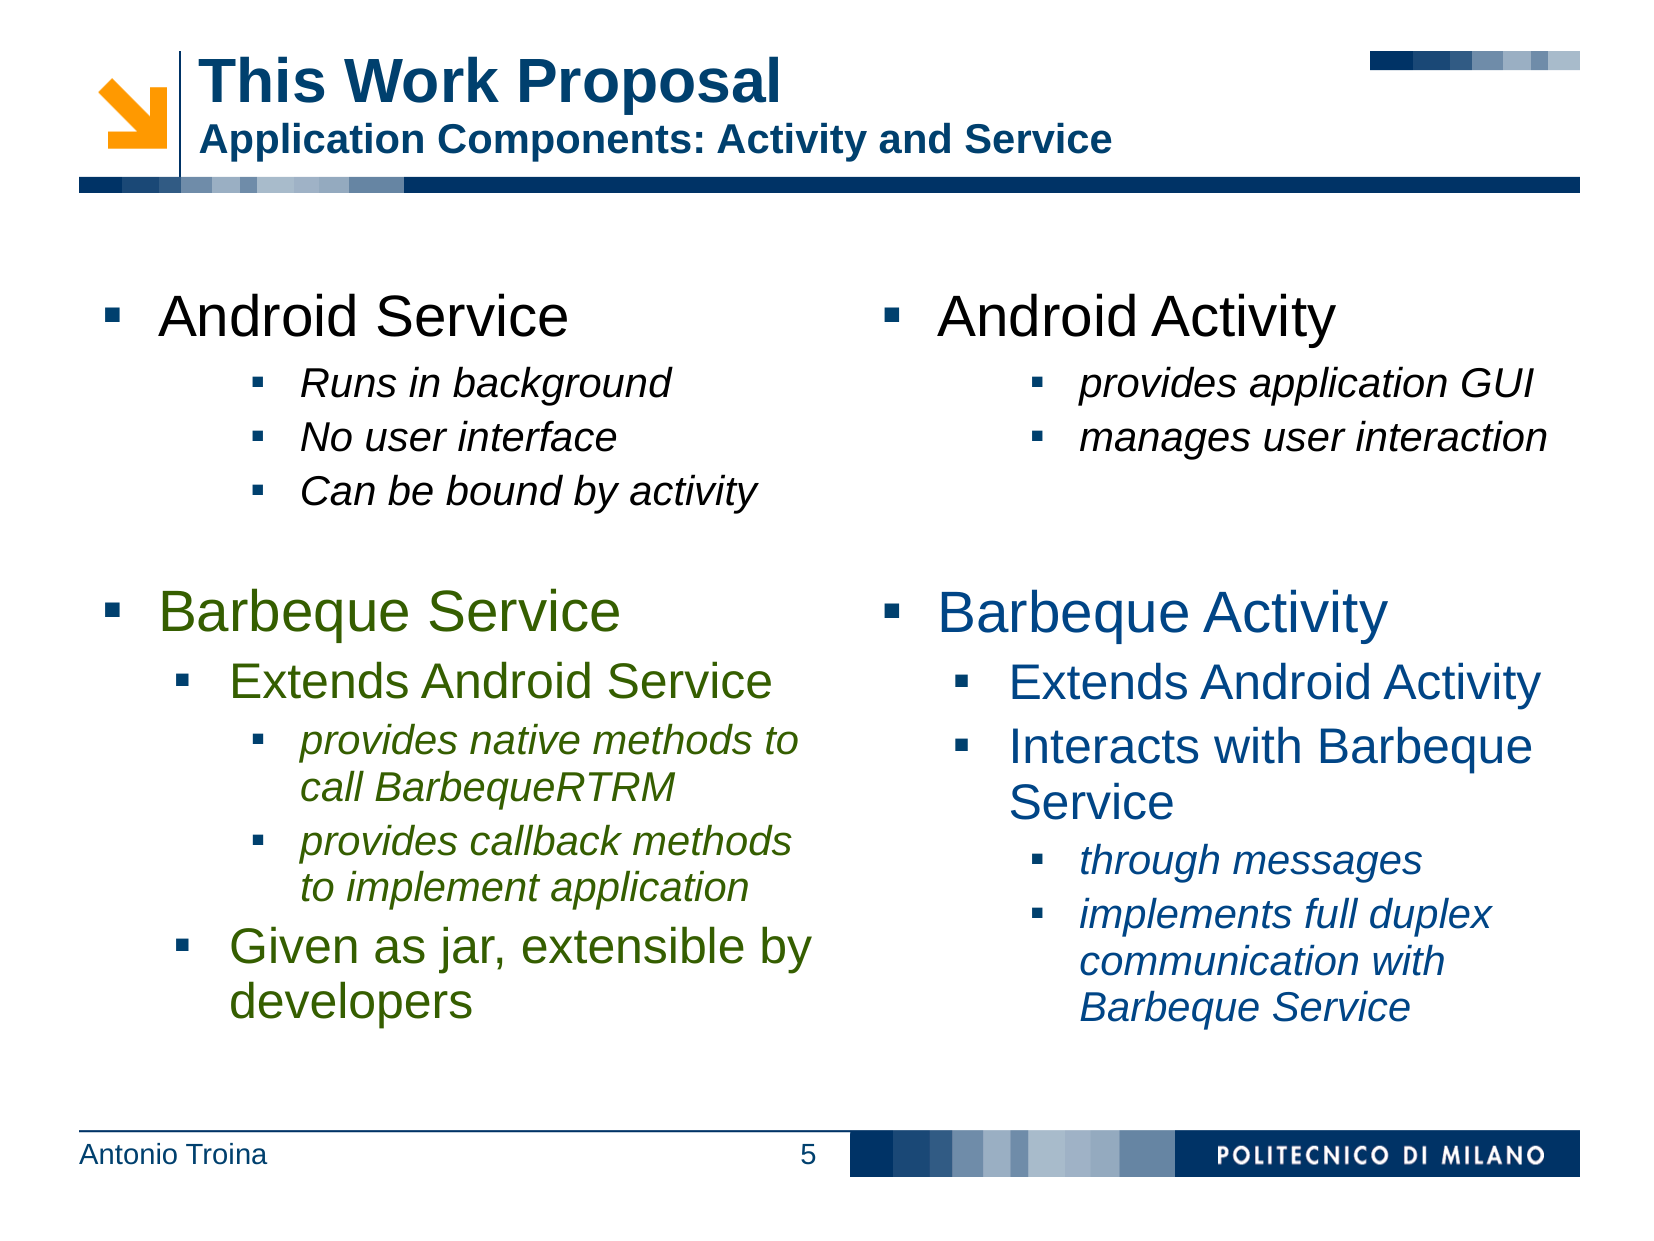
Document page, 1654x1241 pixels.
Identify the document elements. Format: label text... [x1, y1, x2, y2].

picture [79, 51, 1580, 193]
list Barbeque Activity Extends Android Activity Interacts with Barbeque Service through messages implements full duplex communication with Barbeque Service [866, 579, 1580, 1031]
list Android Activity provides application GUI manages user interaction [866, 284, 1587, 494]
list Barbeque Service Extends Android Service provides native methods to call BarbequeRTRM provides callback methods to implement application Given as jar, extensible by developers [87, 578, 814, 1043]
title This Work Proposal Application Components: Activity and Service [198, 45, 1574, 163]
picture [85, 1147, 92, 1156]
list Android Service Runs in background No user interface Can be bound by activity [87, 284, 814, 524]
picture [79, 1126, 1580, 1177]
